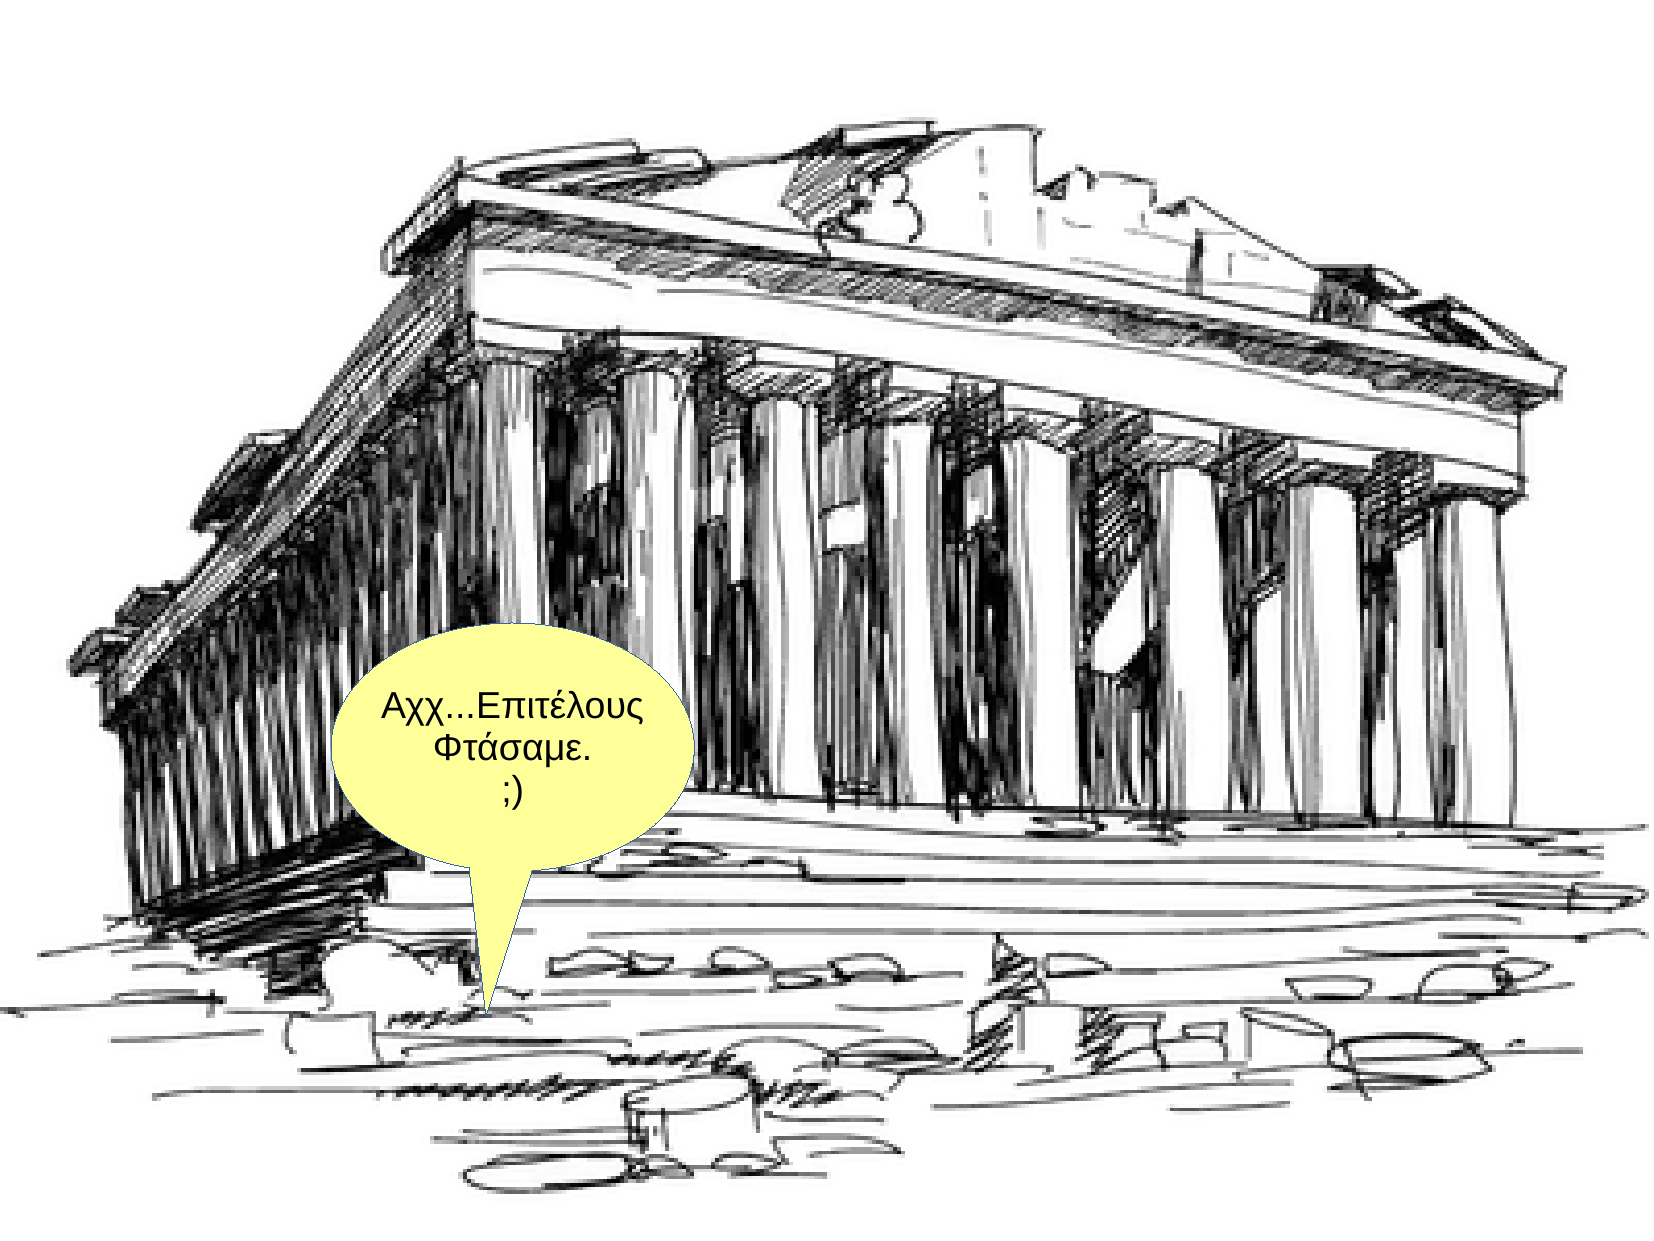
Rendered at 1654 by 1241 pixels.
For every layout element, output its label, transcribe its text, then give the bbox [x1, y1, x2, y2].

text_box Αχχ...Επιτέλους Φτάσαμε. ;) [331, 622, 695, 1017]
picture [0, 0, 1654, 1241]
